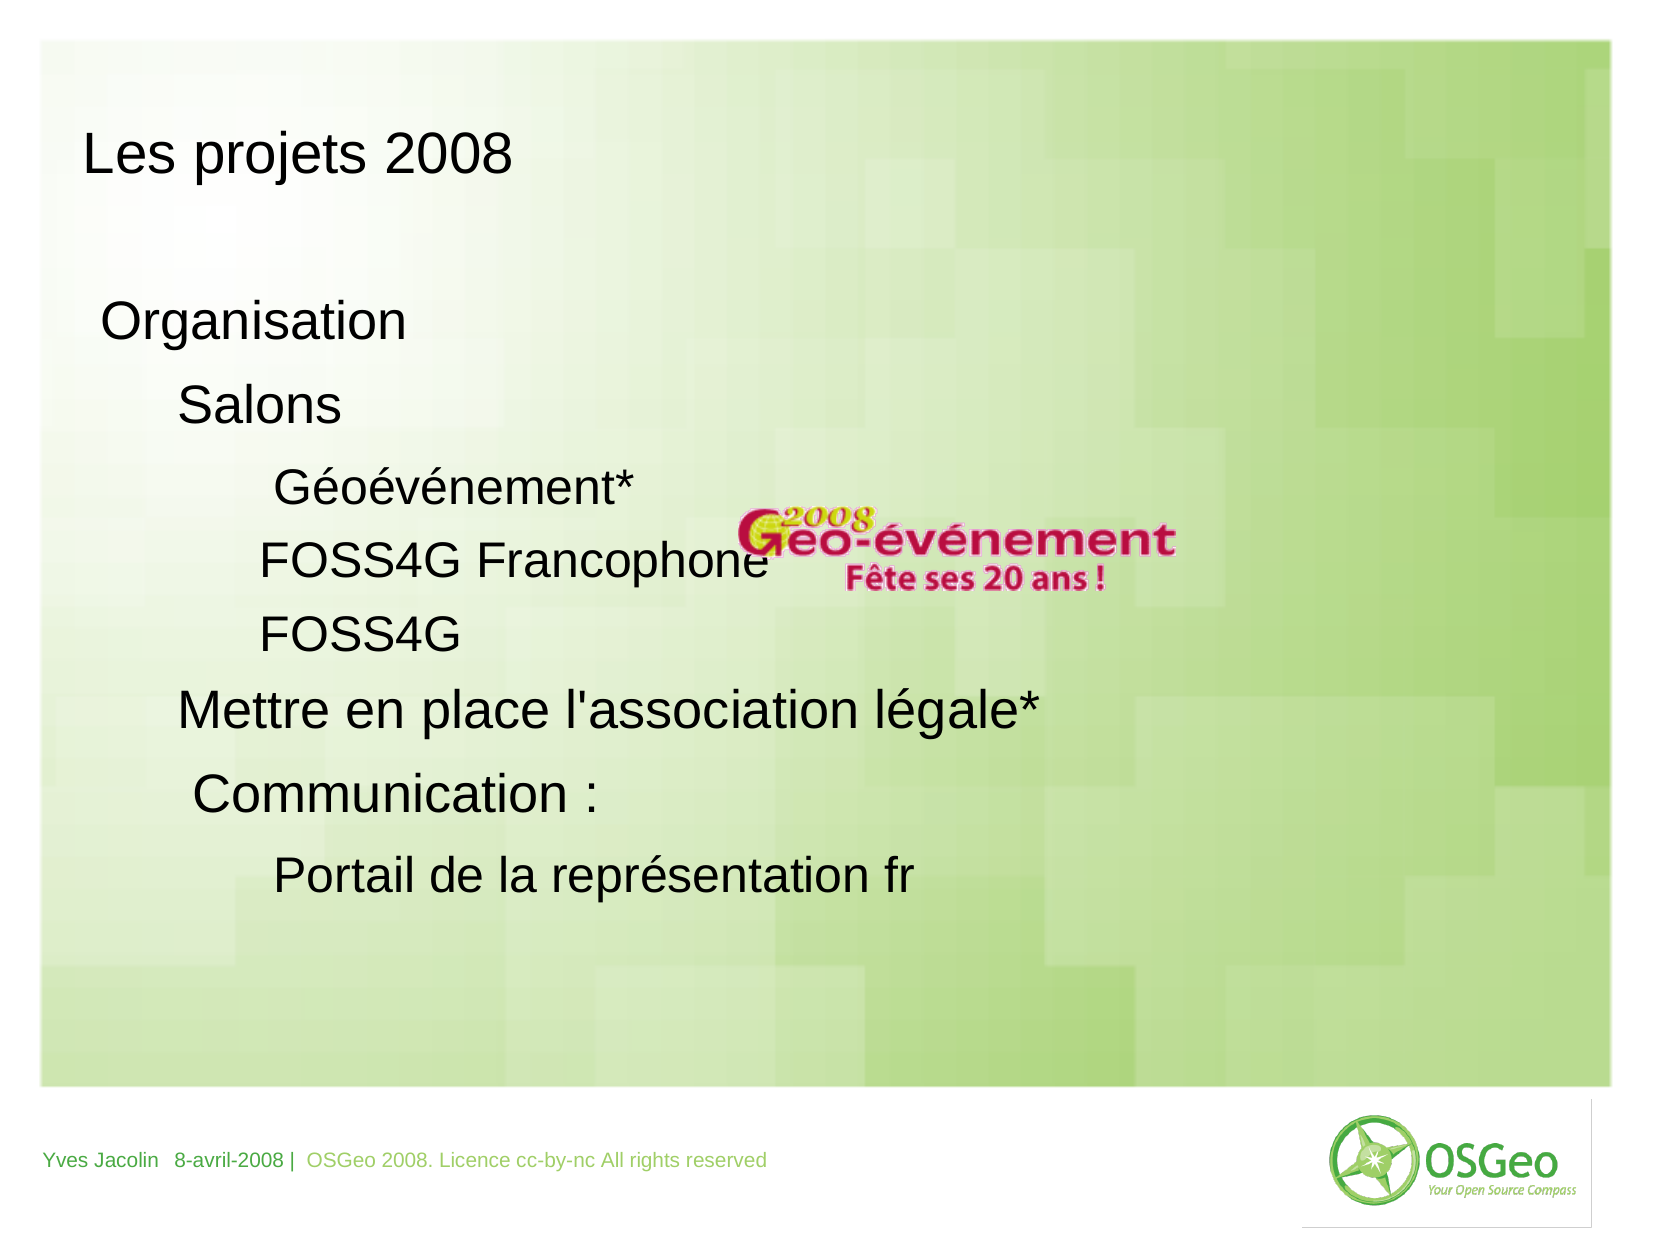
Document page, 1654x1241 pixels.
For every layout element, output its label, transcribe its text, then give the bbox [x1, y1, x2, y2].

list Organisation Salons Géoévénement* FOSS4G Francophone FOSS4G Mettre en place l'association légale* Communication : Portail de la représentation fr [82, 290, 1571, 1094]
picture [0, 1, 1654, 1239]
title Les projets 2008 [82, 56, 1571, 250]
